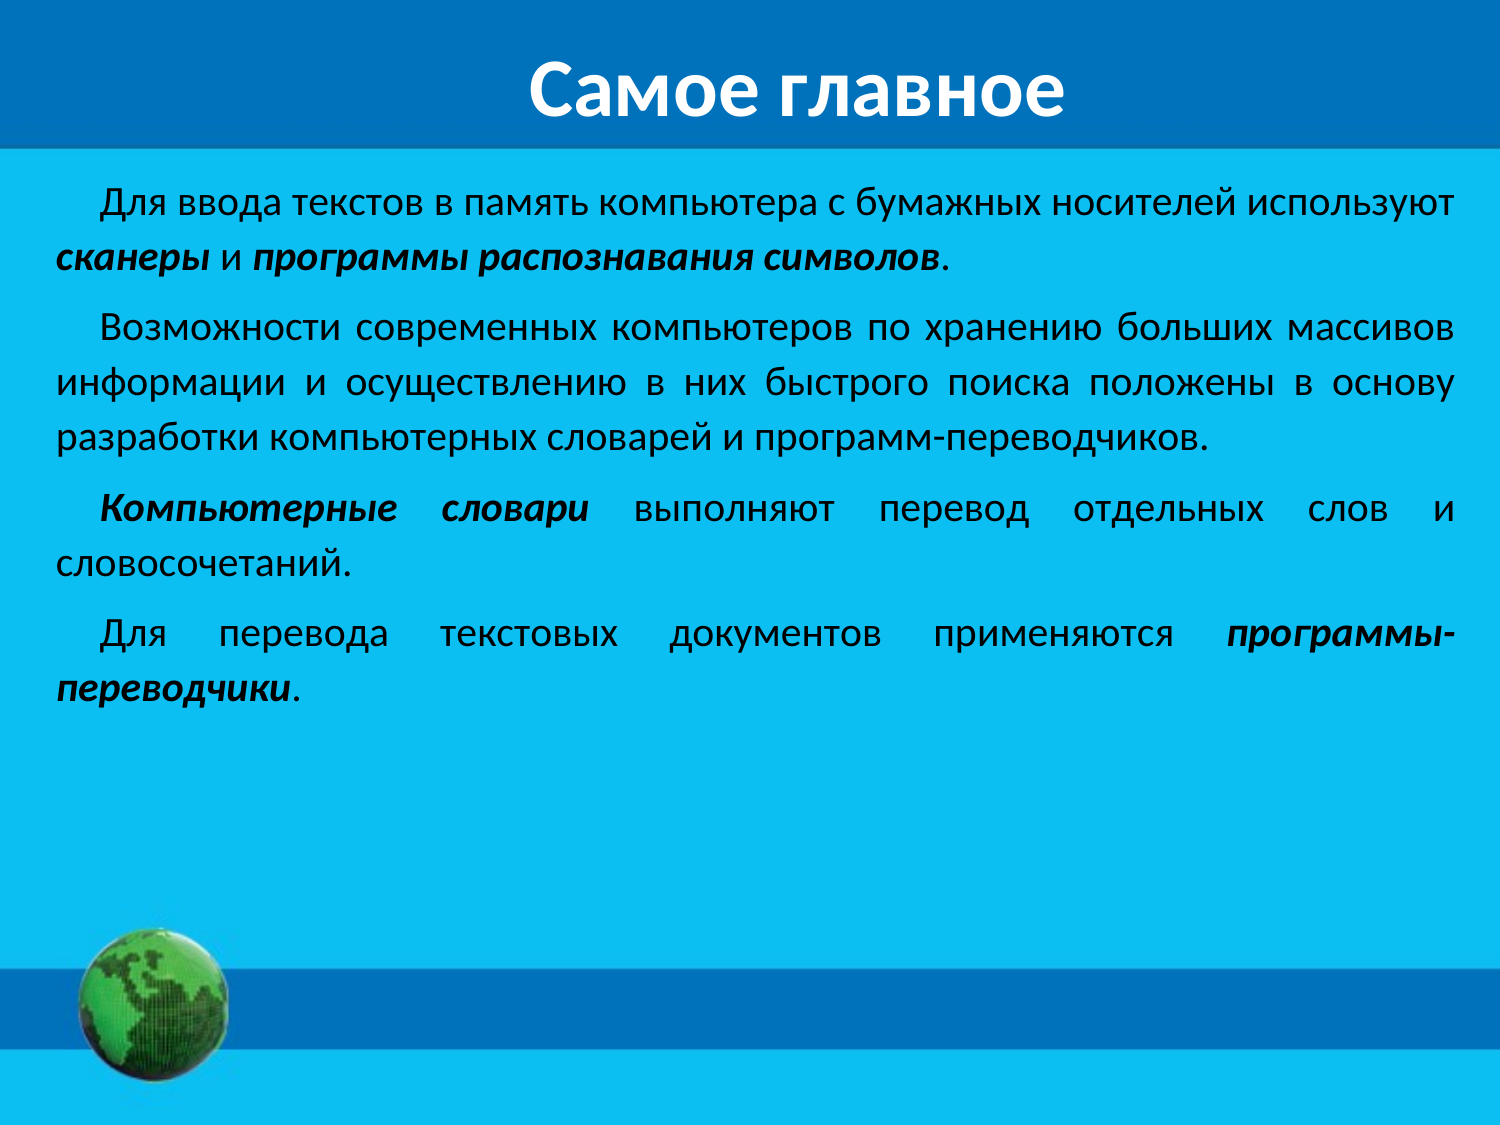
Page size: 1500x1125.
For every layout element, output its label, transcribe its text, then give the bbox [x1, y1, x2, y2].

text_box Для ввода текстов в память компьютера с бумажных носителей используют сканеры и программы распознавания символов. Возможности современных компьютеров по хранению больших массивов информации и осуществлению в них быстрого поиска положены в основу разработки компьютерных словарей и программ-переводчиков. Компьютерные словари выполняют перевод отдельных слов и словосочетаний. Для перевода текстовых документов применяются программы-переводчики. [41, 160, 1471, 718]
text_box Самое главное [171, 30, 1425, 135]
picture [0, 924, 1500, 1084]
picture [0, 0, 1500, 146]
